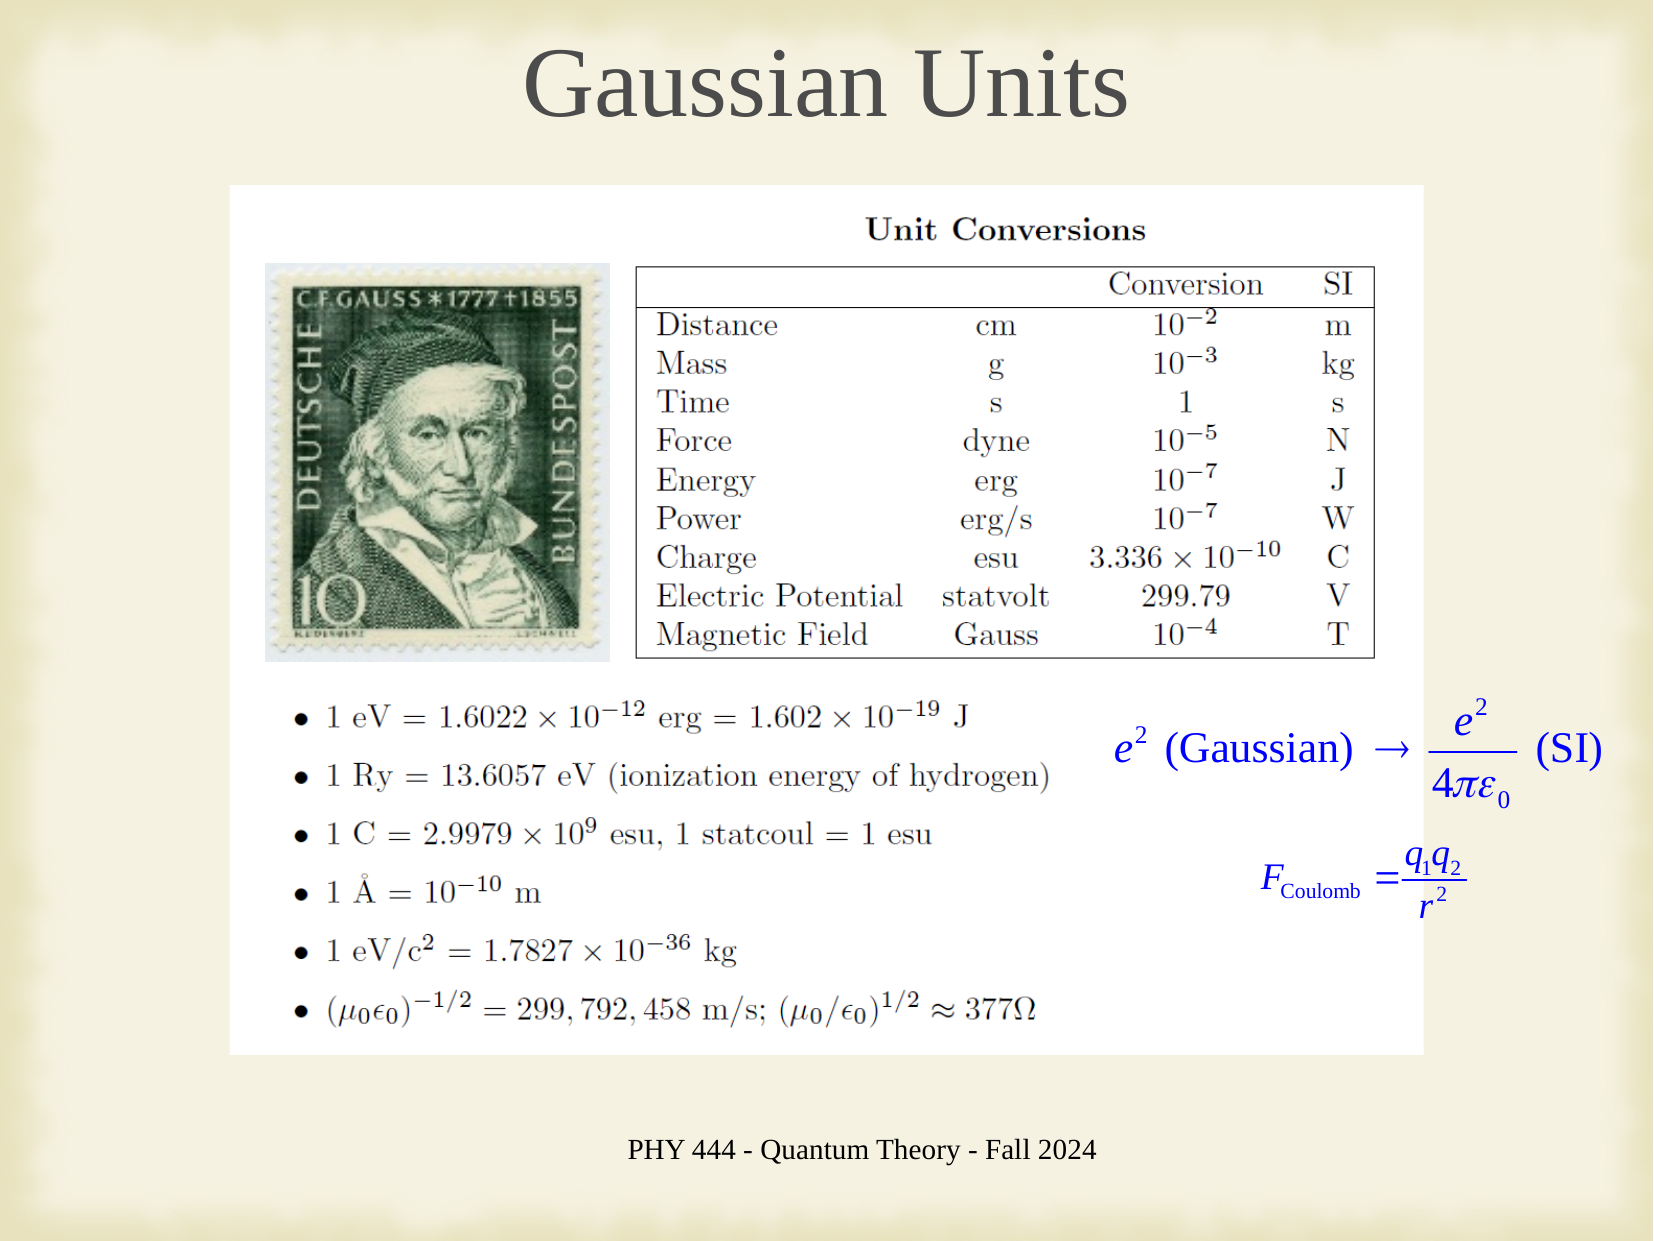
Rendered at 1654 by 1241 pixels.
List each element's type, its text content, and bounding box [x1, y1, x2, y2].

text_box Gaussian Units [82, 0, 1571, 173]
picture [229, 185, 1424, 1056]
text_box PHY 444 - Quantum Theory - Fall 2024 [412, 1130, 1313, 1216]
chart [1107, 686, 1613, 818]
chart [1255, 830, 1488, 925]
